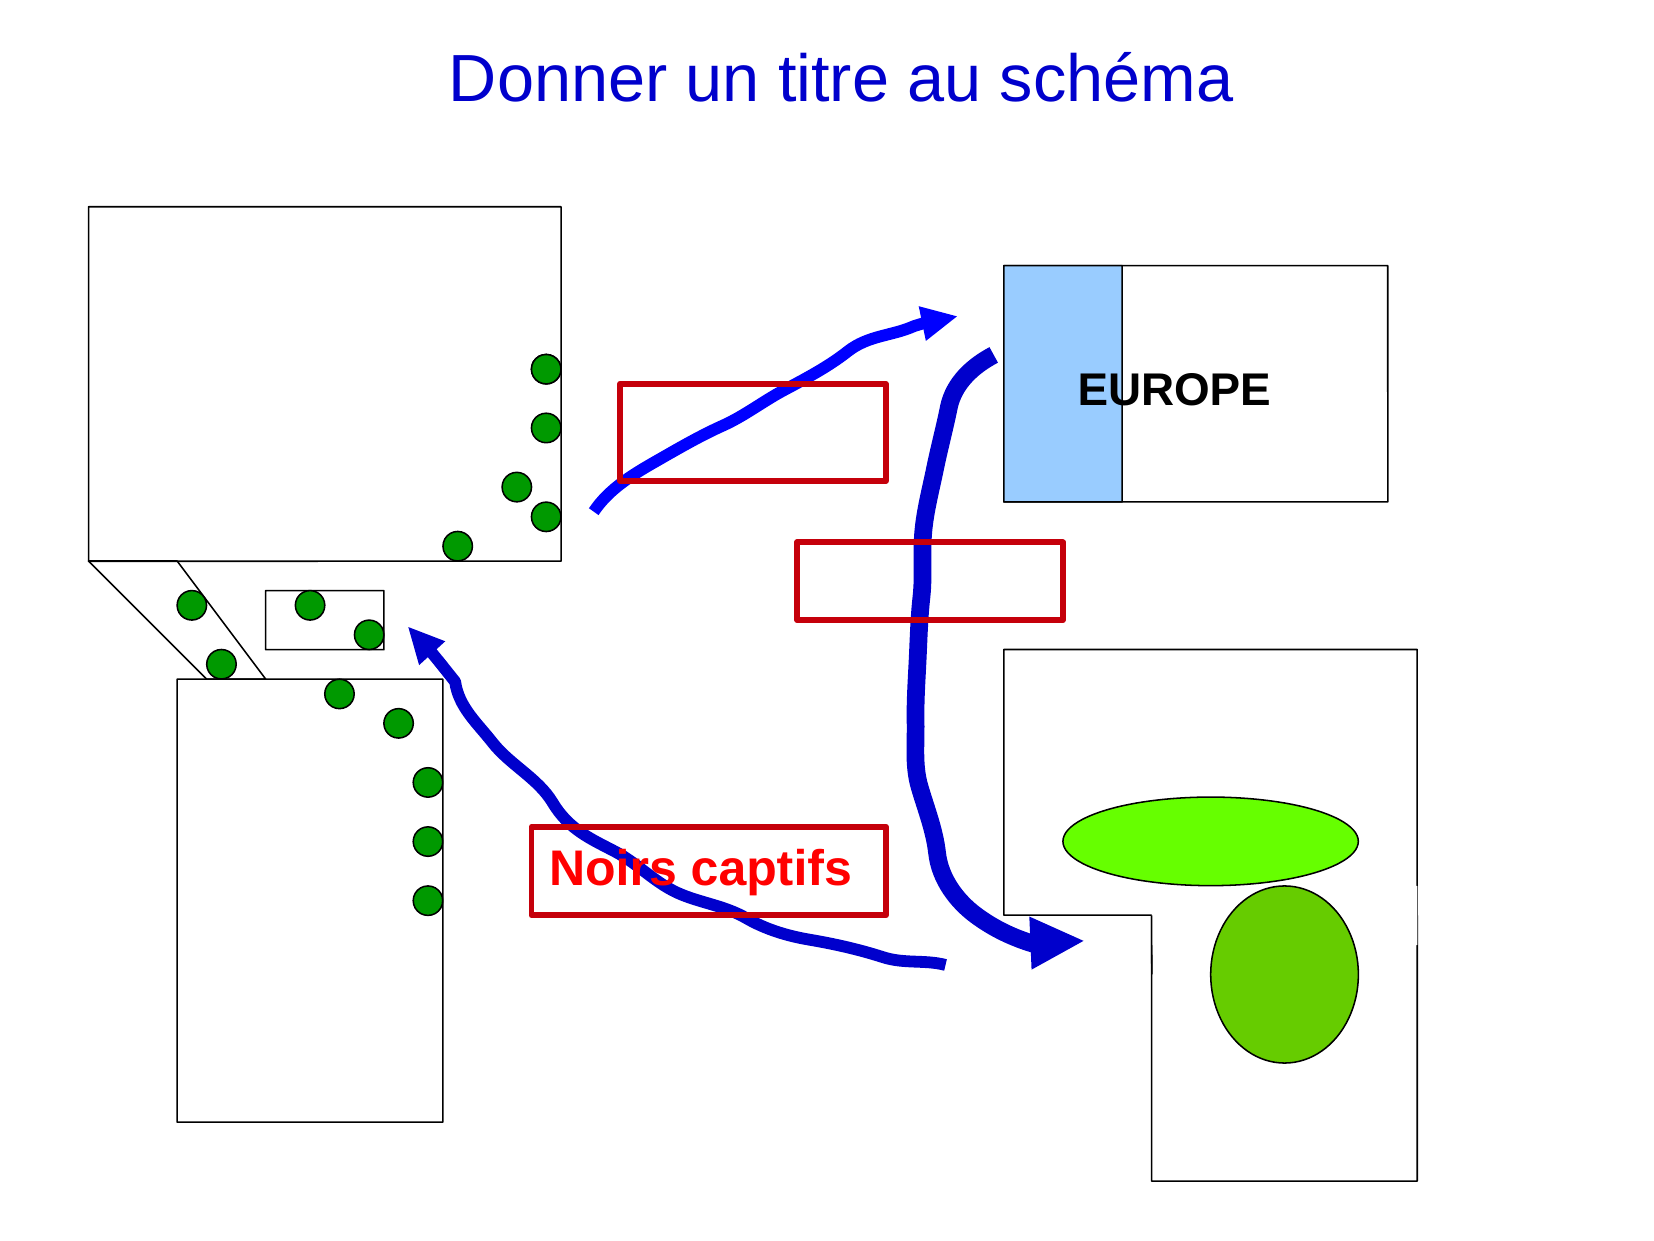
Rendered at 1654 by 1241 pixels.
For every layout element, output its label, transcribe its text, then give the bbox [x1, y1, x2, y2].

text_box EUROPE [1062, 354, 1329, 422]
text_box [1062, 797, 1418, 1064]
text_box [206, 649, 237, 679]
text_box [442, 531, 473, 561]
text_box [413, 826, 443, 857]
text_box [531, 413, 561, 443]
text_box [295, 590, 325, 621]
text_box [531, 354, 561, 384]
text_box [413, 885, 443, 916]
text_box [1003, 265, 1123, 502]
text_box Donner un titre au schéma [88, 29, 1595, 167]
text_box [354, 620, 384, 650]
text_box [502, 472, 532, 502]
text_box [324, 679, 355, 709]
text_box [177, 590, 207, 621]
text_box [531, 502, 561, 532]
text_box Noirs captifs [531, 826, 886, 916]
text_box [383, 708, 414, 739]
text_box [413, 767, 443, 798]
